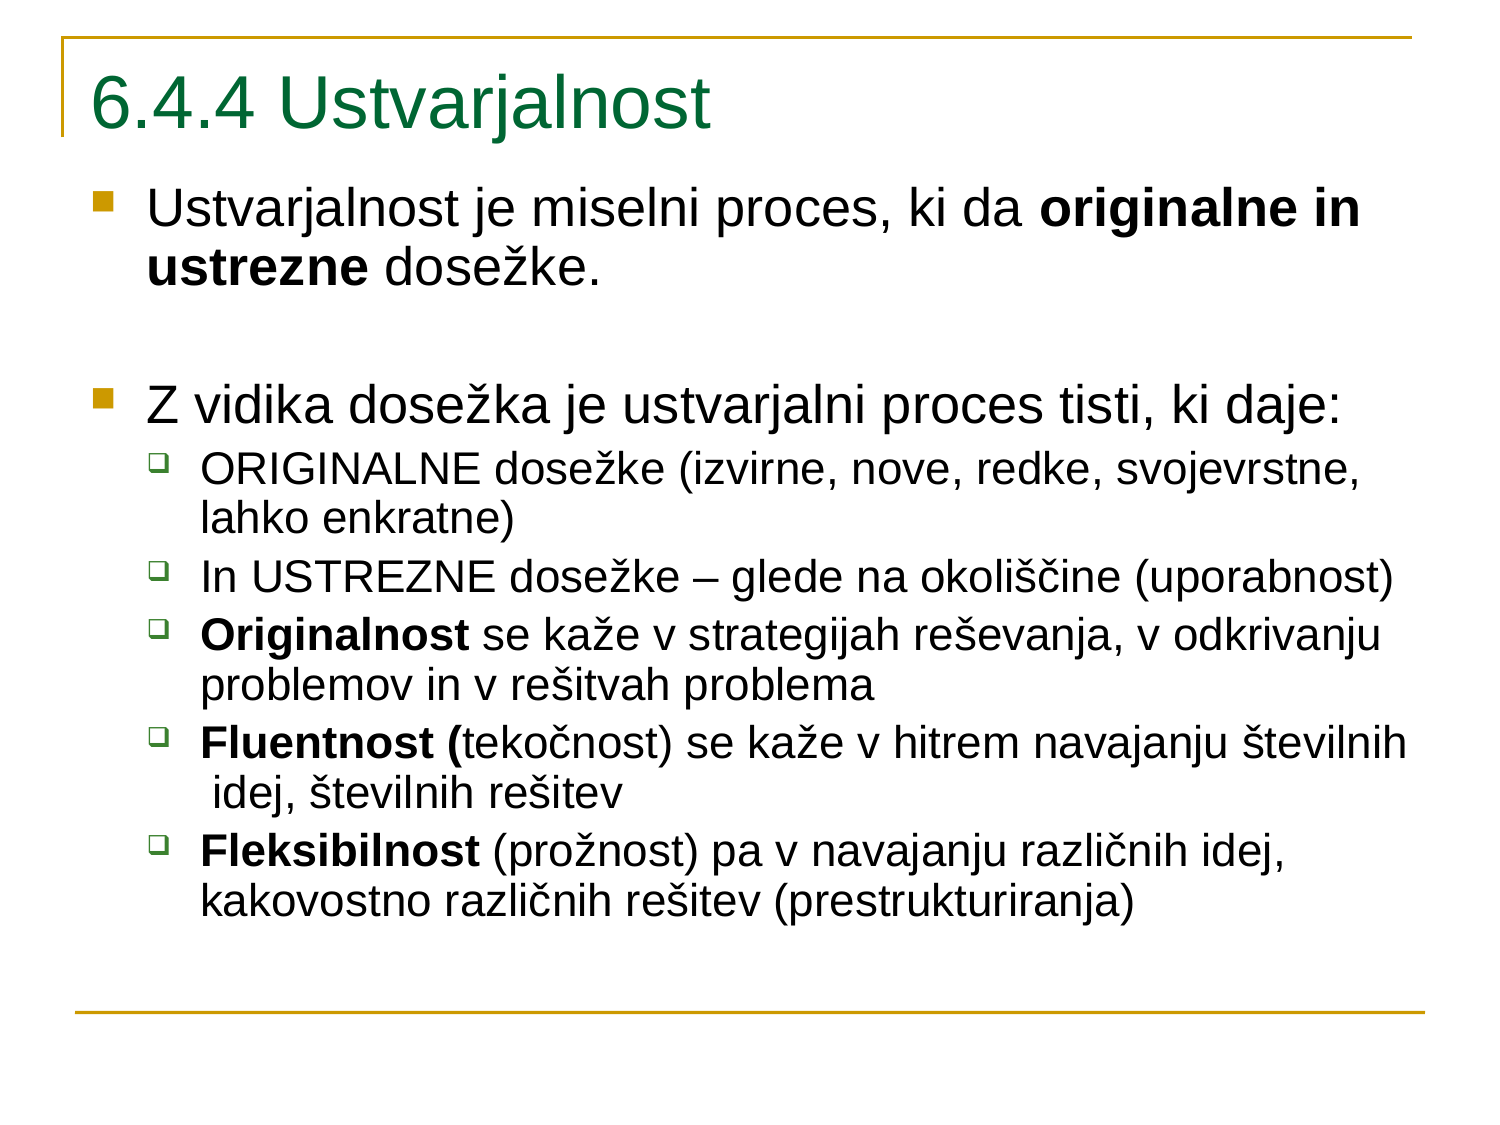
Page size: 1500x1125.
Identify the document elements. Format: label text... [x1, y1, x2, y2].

list Ustvarjalnost je miselni proces, ki da originalne in ustrezne dosežke. Z vidika dosežka je ustvarjalni proces tisti, ki daje: ORIGINALNE dosežke (izvirne, nove, redke, svojevrstne, lahko enkratne) In USTREZNE dosežke – glede na okoliščine (uporabnost) Originalnost se kaže v strategijah reševanja, v odkrivanju problemov in v rešitvah problema Fluentnost (tekočnost) se kaže v hitrem navajanju številnih idej, številnih rešitev Fleksibilnost (prožnost) pa v navajanju različnih idej, kakovostno različnih rešitev (prestrukturiranja) [75, 172, 1425, 1006]
title 6.4.4 Ustvarjalnost [75, 45, 1425, 172]
